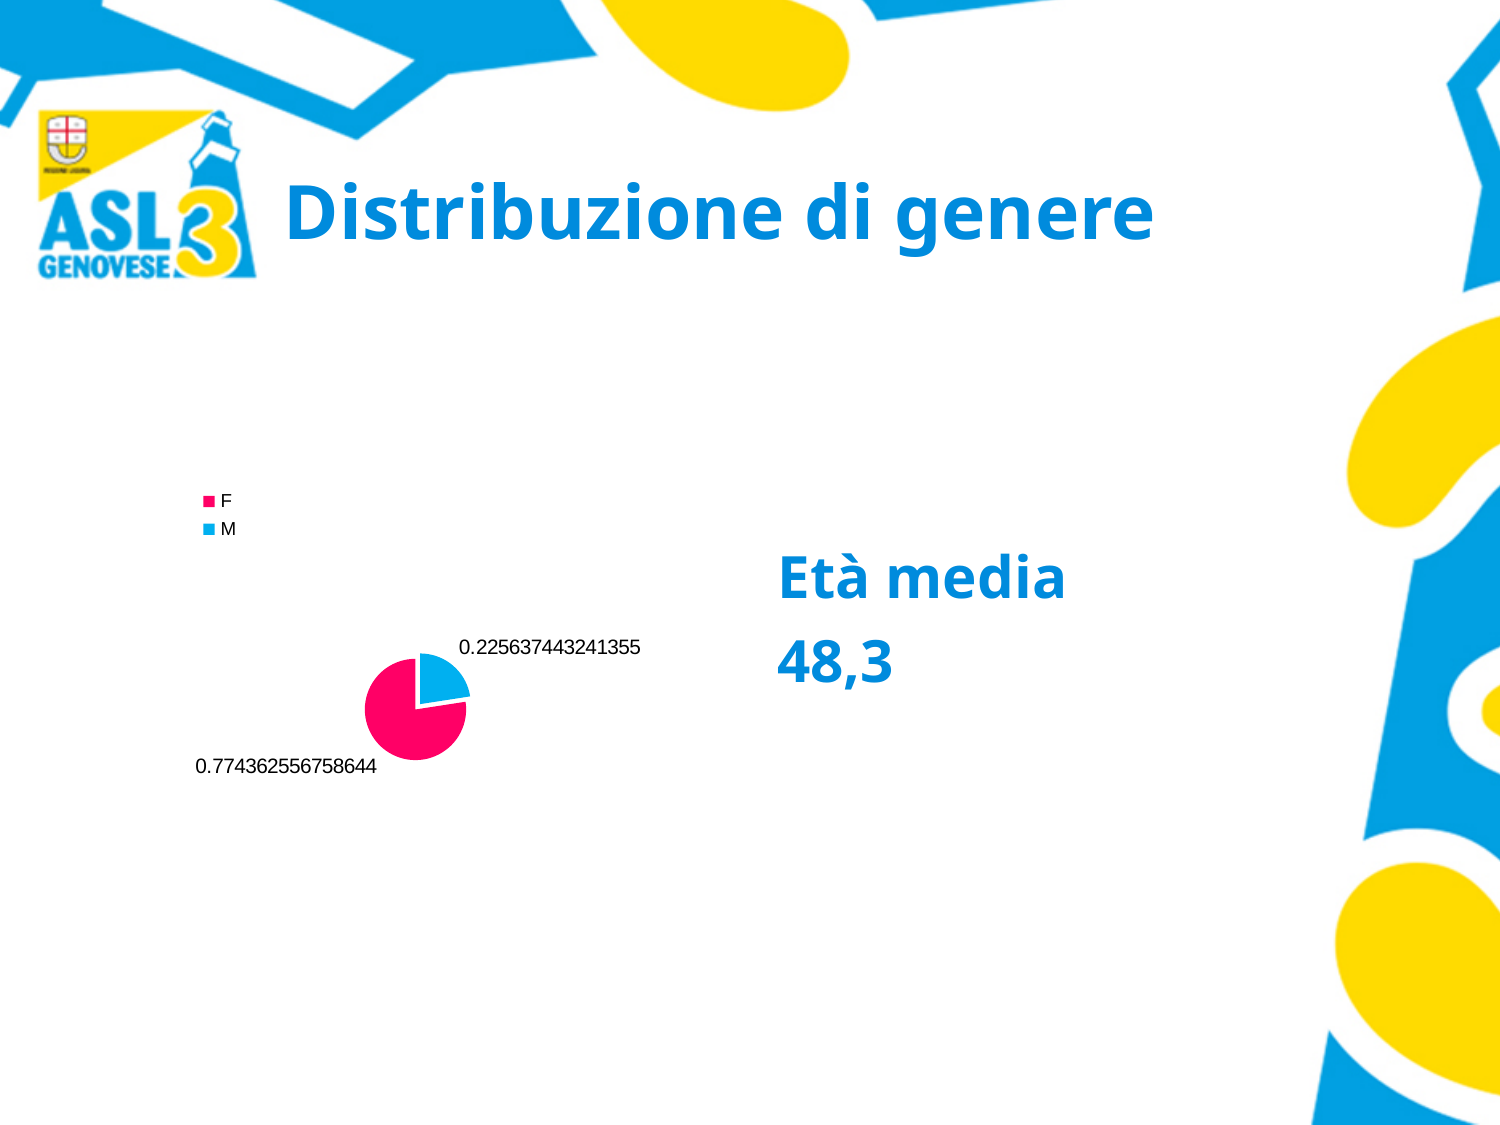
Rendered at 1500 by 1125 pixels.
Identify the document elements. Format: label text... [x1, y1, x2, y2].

text_box [1074, 1042, 1426, 1103]
list Età media 48,3 [762, 532, 1426, 829]
title Distribuzione di genere [268, 157, 1331, 274]
chart [81, 337, 745, 1056]
